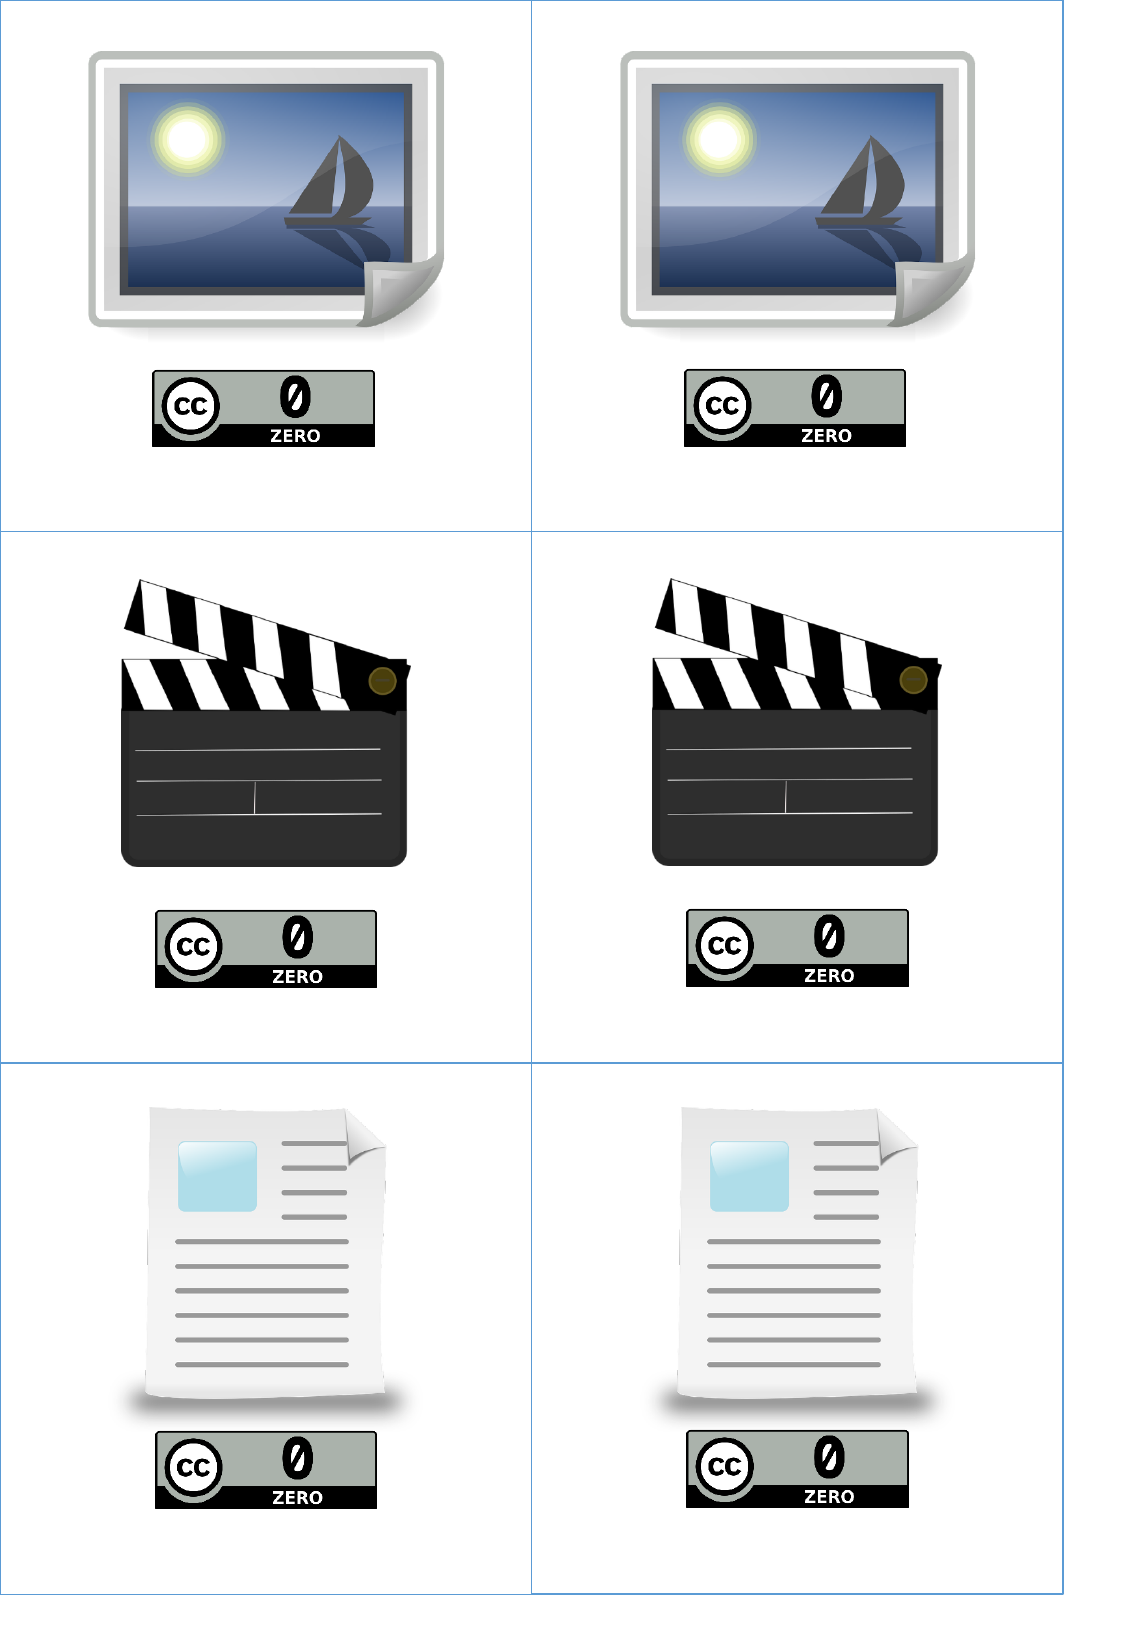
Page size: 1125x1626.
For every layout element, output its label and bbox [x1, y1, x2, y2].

picture [107, 1107, 424, 1509]
picture [686, 908, 909, 987]
picture [619, 51, 976, 343]
picture [639, 1107, 956, 1508]
picture [652, 578, 942, 866]
picture [121, 579, 411, 867]
picture [152, 369, 375, 448]
picture [684, 368, 906, 447]
picture [87, 51, 445, 343]
picture [155, 909, 377, 988]
